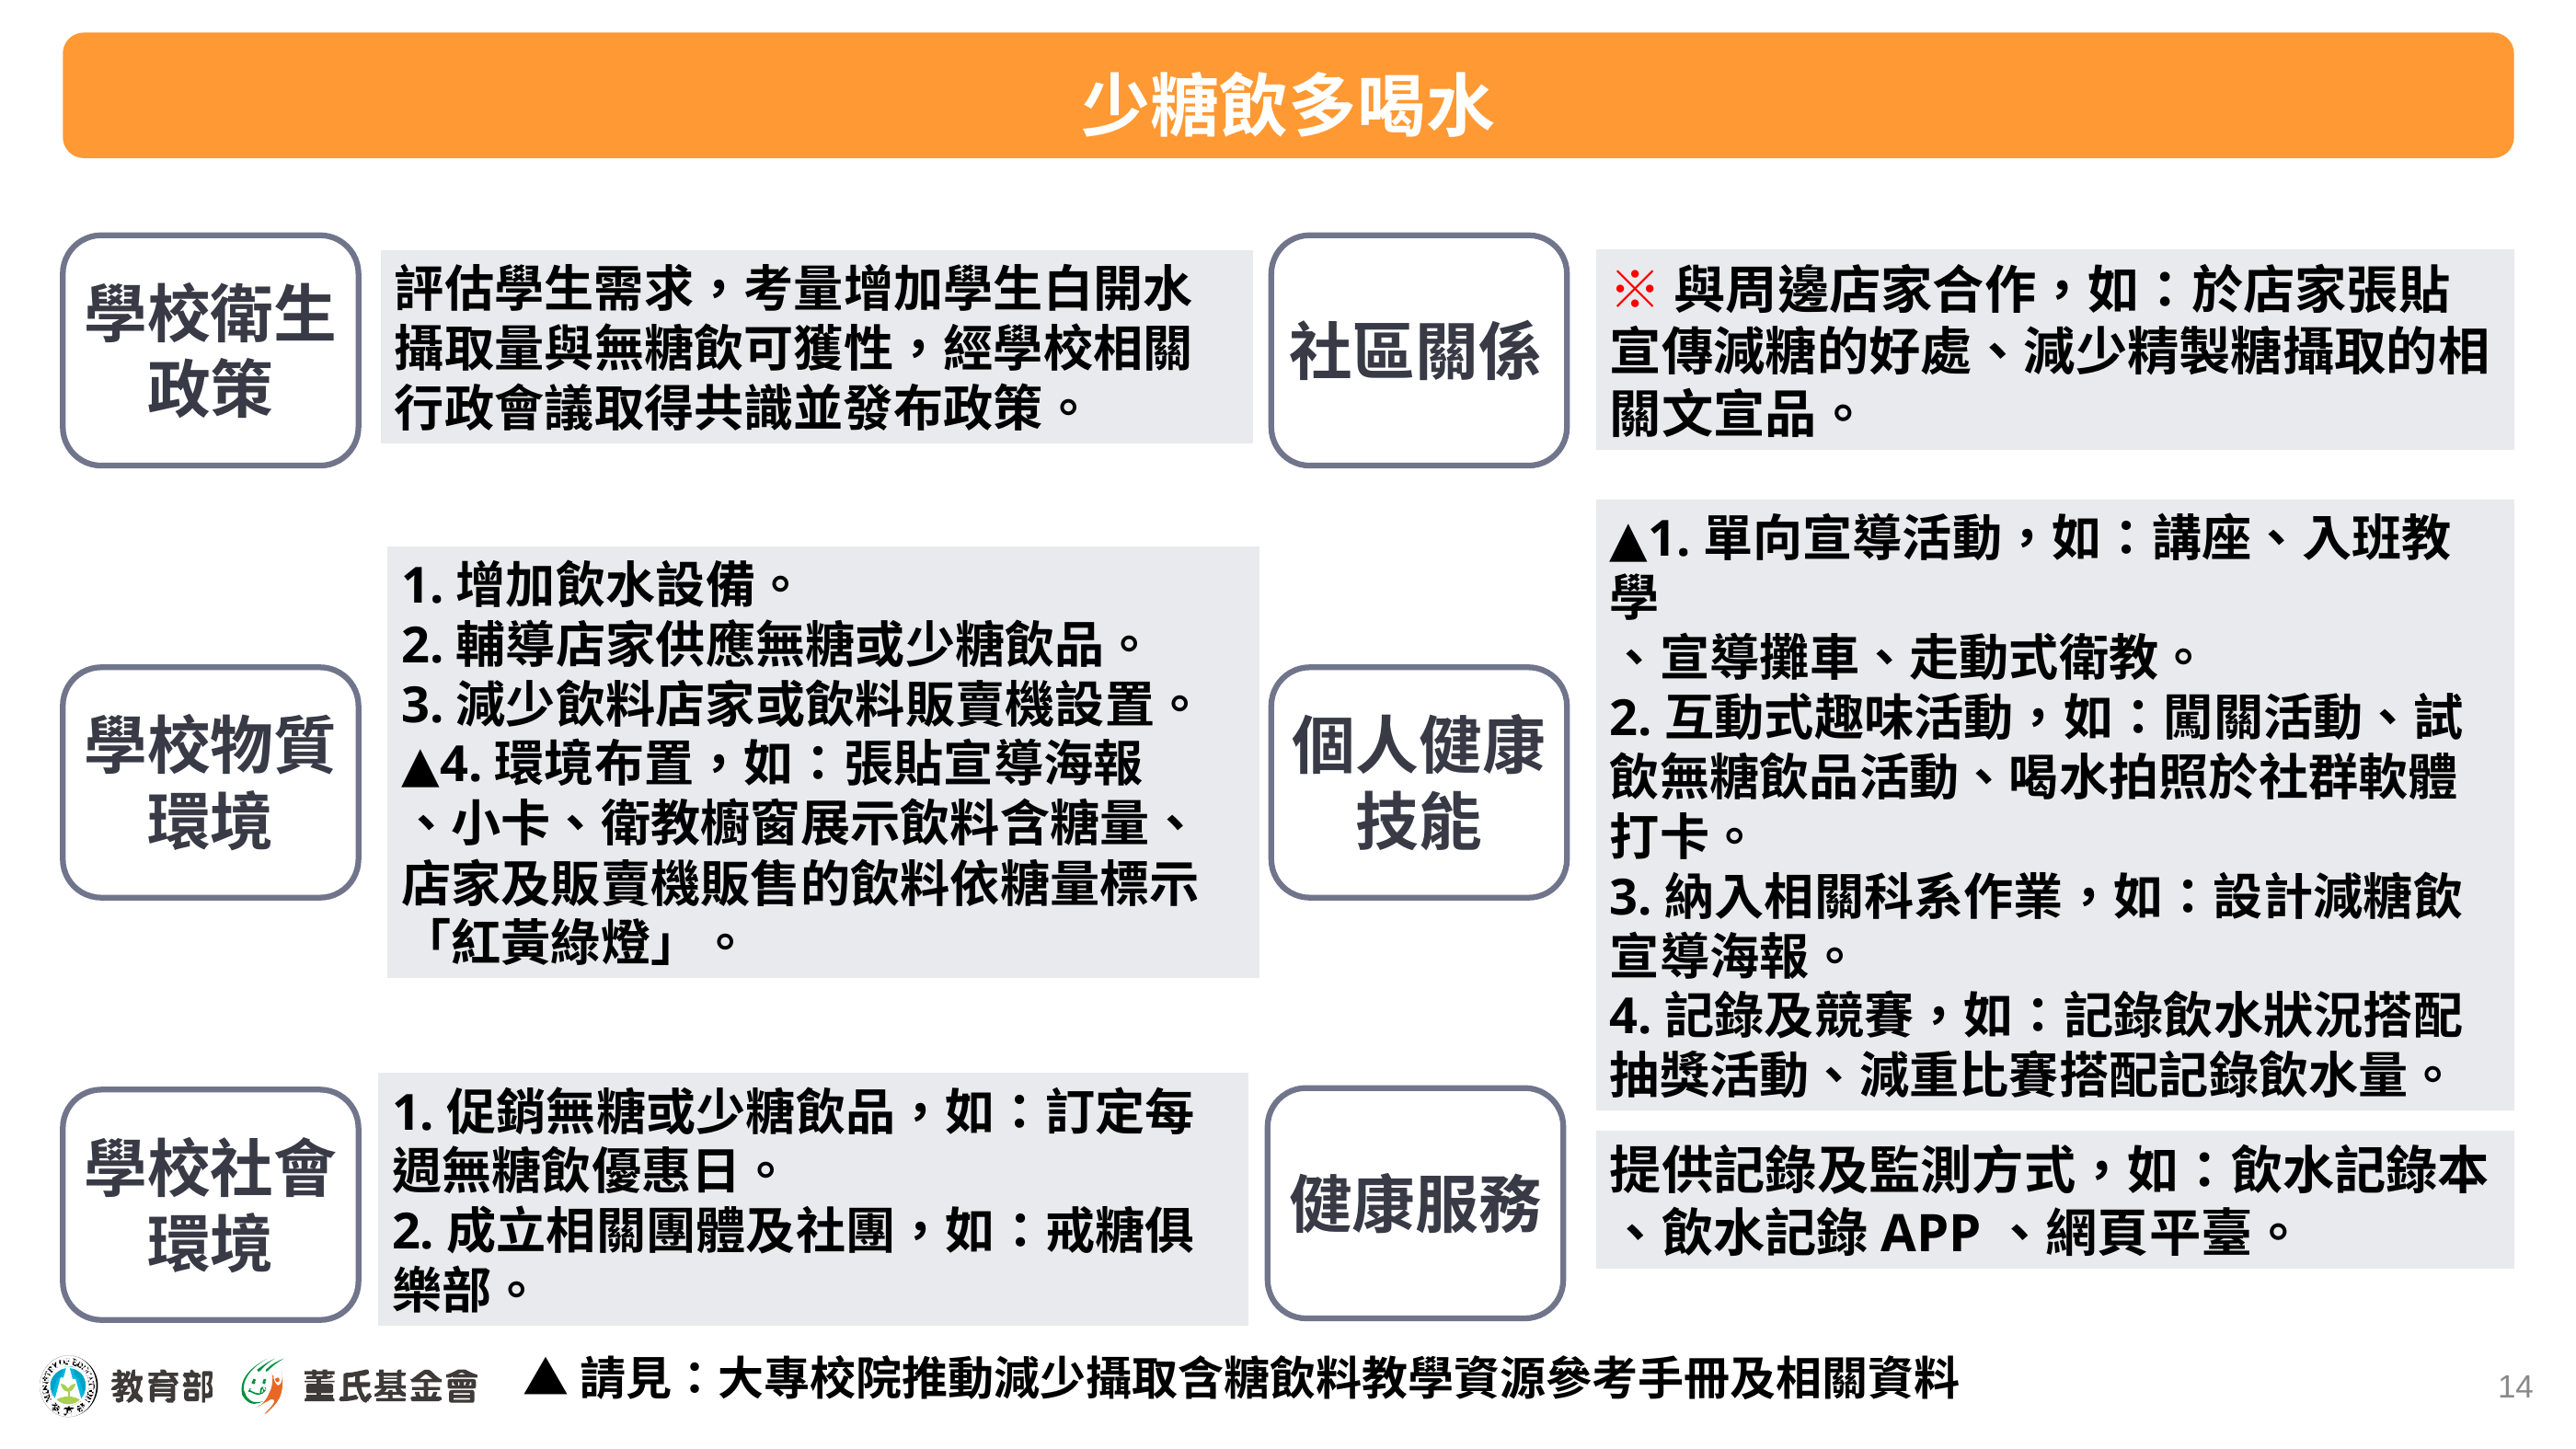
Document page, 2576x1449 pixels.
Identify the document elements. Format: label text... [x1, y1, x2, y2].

text_box ※與周邊店家合作，如：於店家張貼宣傳減糖的好處、減少精製糖攝取的相關文宣品。 [1596, 249, 2514, 450]
text_box 學校物質環境 [63, 699, 359, 865]
text_box 提供記錄及監測方式，如：飲水記錄本 、飲水記錄APP、網頁平臺。 [1596, 1131, 2514, 1269]
text_box 少糖飲多喝水 [63, 32, 2514, 158]
text_box 1.增加飲水設備。 2.輔導店家供應無糖或少糖飲品。 3.減少飲料店家或飲料販賣機設置。 ▲4.環境布置，如：張貼宣導海報 、小卡、衛教櫥窗展示飲料含糖量、店家及販賣機販售的飲料依糖量標示「紅黃綠燈」。 [387, 546, 1259, 978]
text_box ▲請見：大專校院推動減少攝取含糖飲料教學資源參考手冊及相關資料 [509, 1341, 2151, 1411]
text_box 1.促銷無糖或少糖飲品，如：訂定每週無糖飲優惠日。 2.成立相關團體及社團，如：戒糖俱樂部。 [378, 1073, 1248, 1326]
text_box 14 [2484, 1350, 2555, 1420]
text_box 社區關係 [1268, 305, 1563, 395]
text_box 學校衛生政策 [63, 267, 359, 432]
text_box ▲1.單向宣導活動，如：講座、入班教學 、宣導攤車、走動式衛教。 2.互動式趣味活動，如：闖關活動、試飲無糖飲品活動、喝水拍照於社群軟體打卡。 3.納入相關科系作業，如：設計減糖飲宣導海報。 4.記錄及競賽，如：記錄飲水狀況搭配抽獎活動、減重比賽搭配記錄飲水量。 [1596, 500, 2514, 1110]
text_box 學校社會環境 [63, 1121, 359, 1287]
text_box 評估學生需求，考量增加學生白開水攝取量與無糖飲可獲性，經學校相關行政會議取得共識並發布政策。 [381, 250, 1253, 443]
text_box 個人健康技能 [1271, 699, 1567, 865]
text_box 健康服務 [1268, 1158, 1563, 1248]
